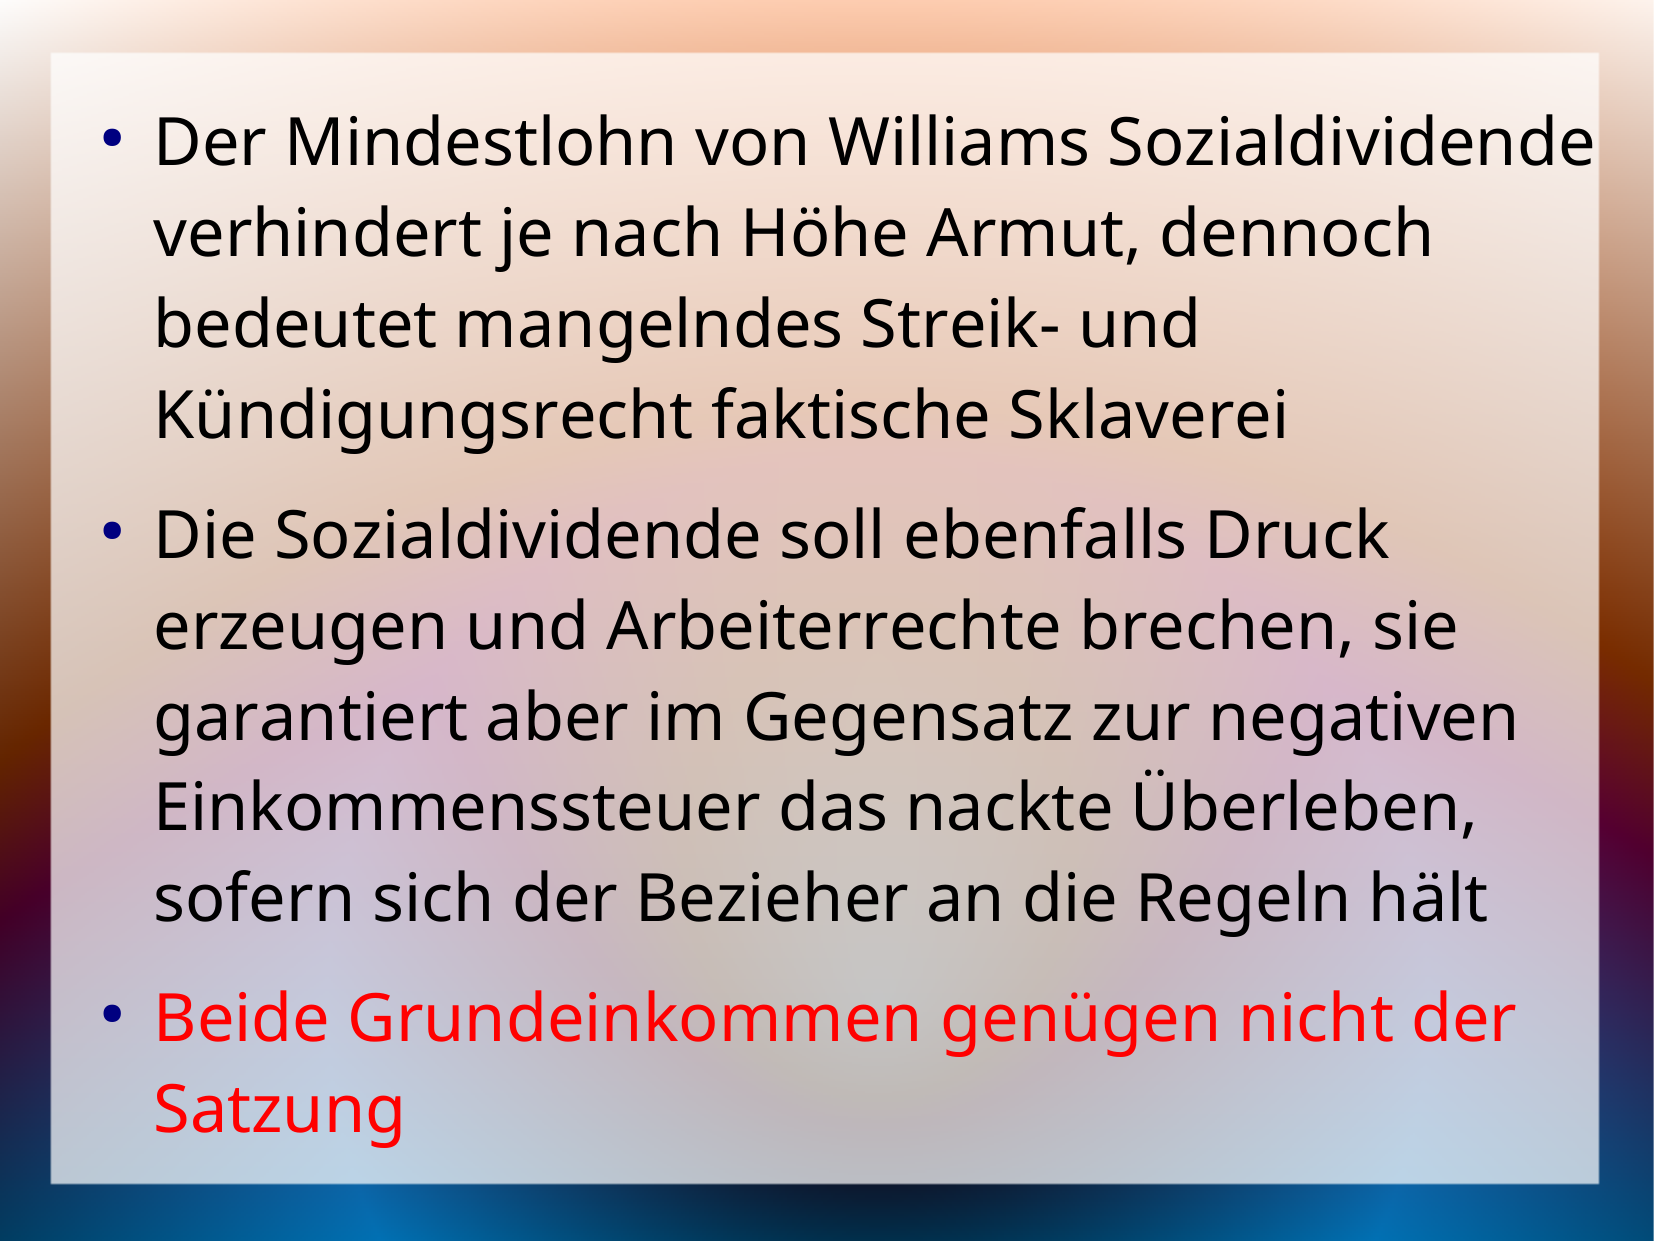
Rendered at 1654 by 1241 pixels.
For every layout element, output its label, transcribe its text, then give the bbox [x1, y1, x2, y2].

picture [0, 0, 1654, 1241]
list Der Mindestlohn von Williams Sozialdividende verhindert je nach Höhe Armut, dennoch bedeutet mangelndes Streik- und Kündigungsrecht faktische Sklaverei Die Sozialdividende soll ebenfalls Druck erzeugen und Arbeiterrechte brechen, sie garantiert aber im Gegensatz zur negativen Einkommenssteuer das nackte Überleben, sofern sich der Bezieher an die Regeln hält Beide Grundeinkommen genügen nicht der Satzung [82, 94, 1619, 1241]
